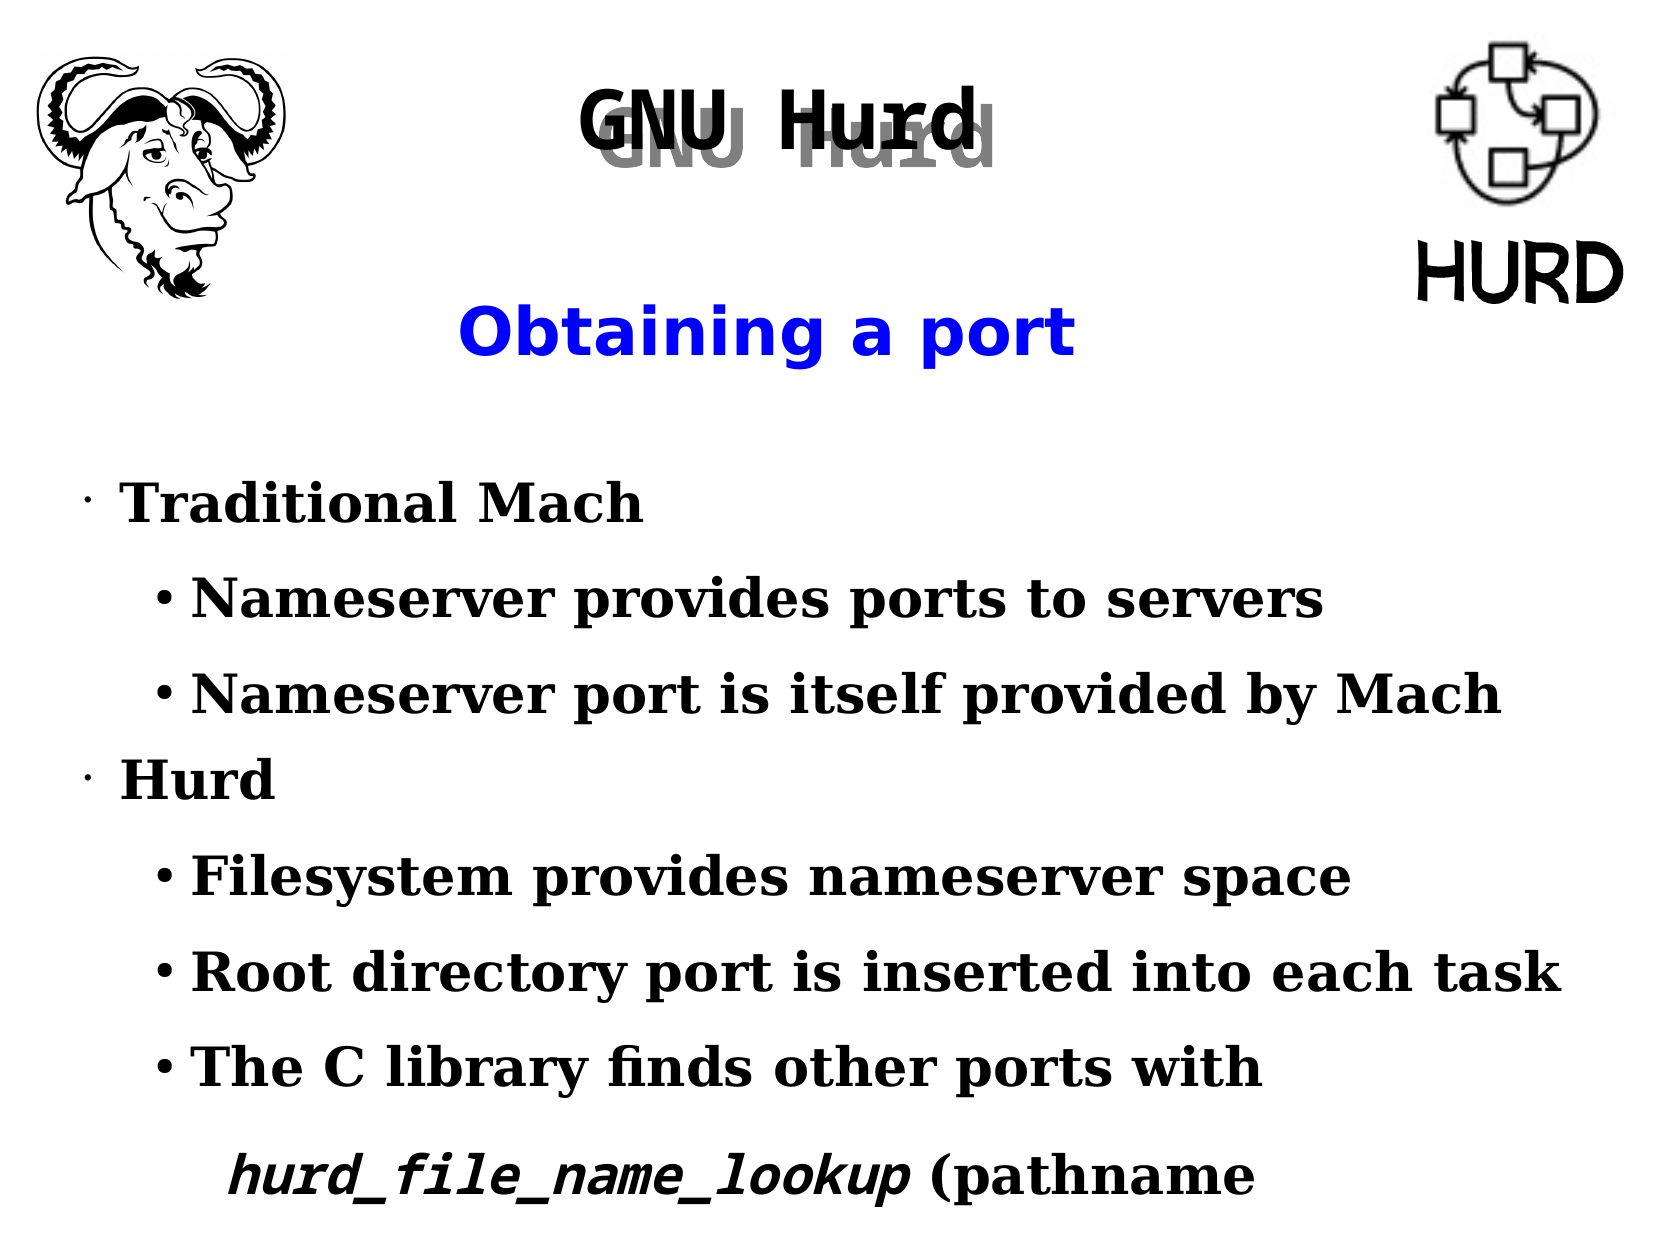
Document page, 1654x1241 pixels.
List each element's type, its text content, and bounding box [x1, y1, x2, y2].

text_box Obtaining a port [457, 254, 1132, 356]
text_box Hurd Filesystem provides nameserver space Root directory port is inserted into each task The C library finds other ports with hurd_file_name_lookup (pathname resolution) [13, 716, 1613, 1168]
picture [33, 50, 289, 305]
picture [1428, 17, 1618, 224]
picture [1409, 238, 1628, 309]
text_box GNU Hurd [578, 60, 1028, 158]
text_box Traditional Mach Nameserver provides ports to servers Nameserver port is itself provided by Mach [13, 439, 1516, 716]
